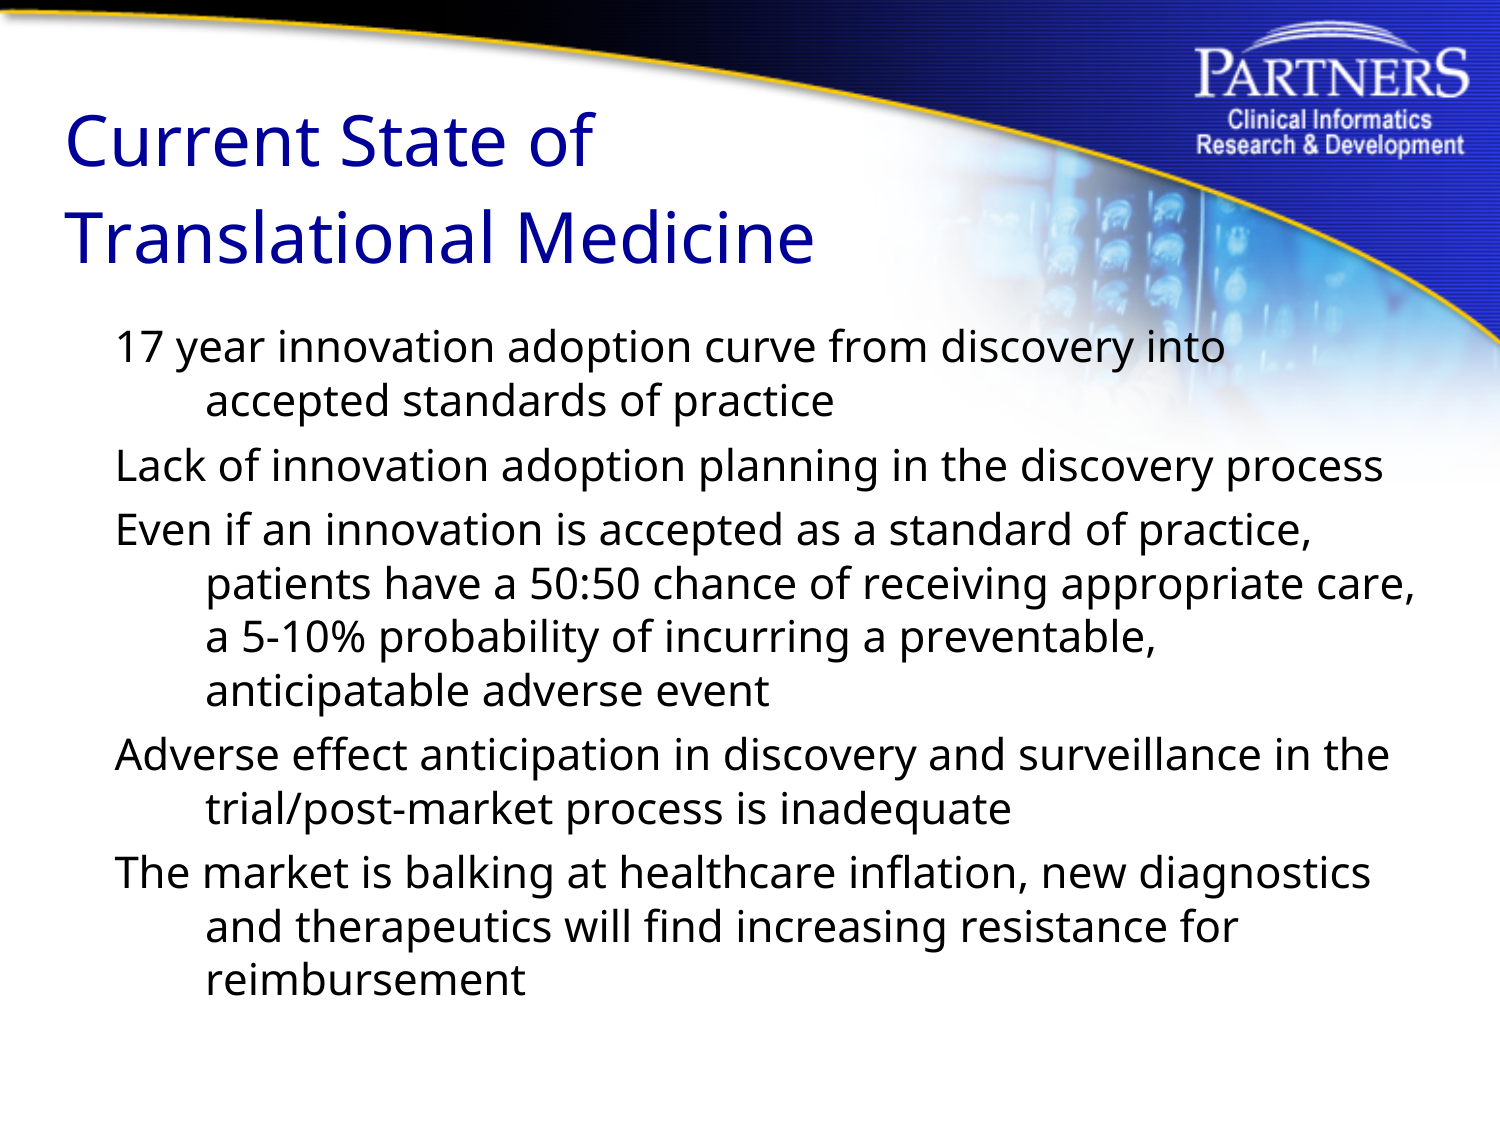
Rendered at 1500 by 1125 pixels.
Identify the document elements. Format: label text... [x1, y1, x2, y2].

title Current State of Translational Medicine [50, 94, 951, 281]
list 17 year innovation adoption curve from discovery into accepted standards of practice Lack of innovation adoption planning in the discovery process Even if an innovation is accepted as a standard of practice, patients have a 50:50 chance of receiving appropriate care, a 5-10% probability of incurring a preventable, anticipatable adverse event Adverse effect anticipation in discovery and surveillance in the trial/post-market process is inadequate The market is balking at healthcare inflation, new diagnostics and therapeutics will find increasing resistance for reimbursement [99, 312, 1438, 1038]
